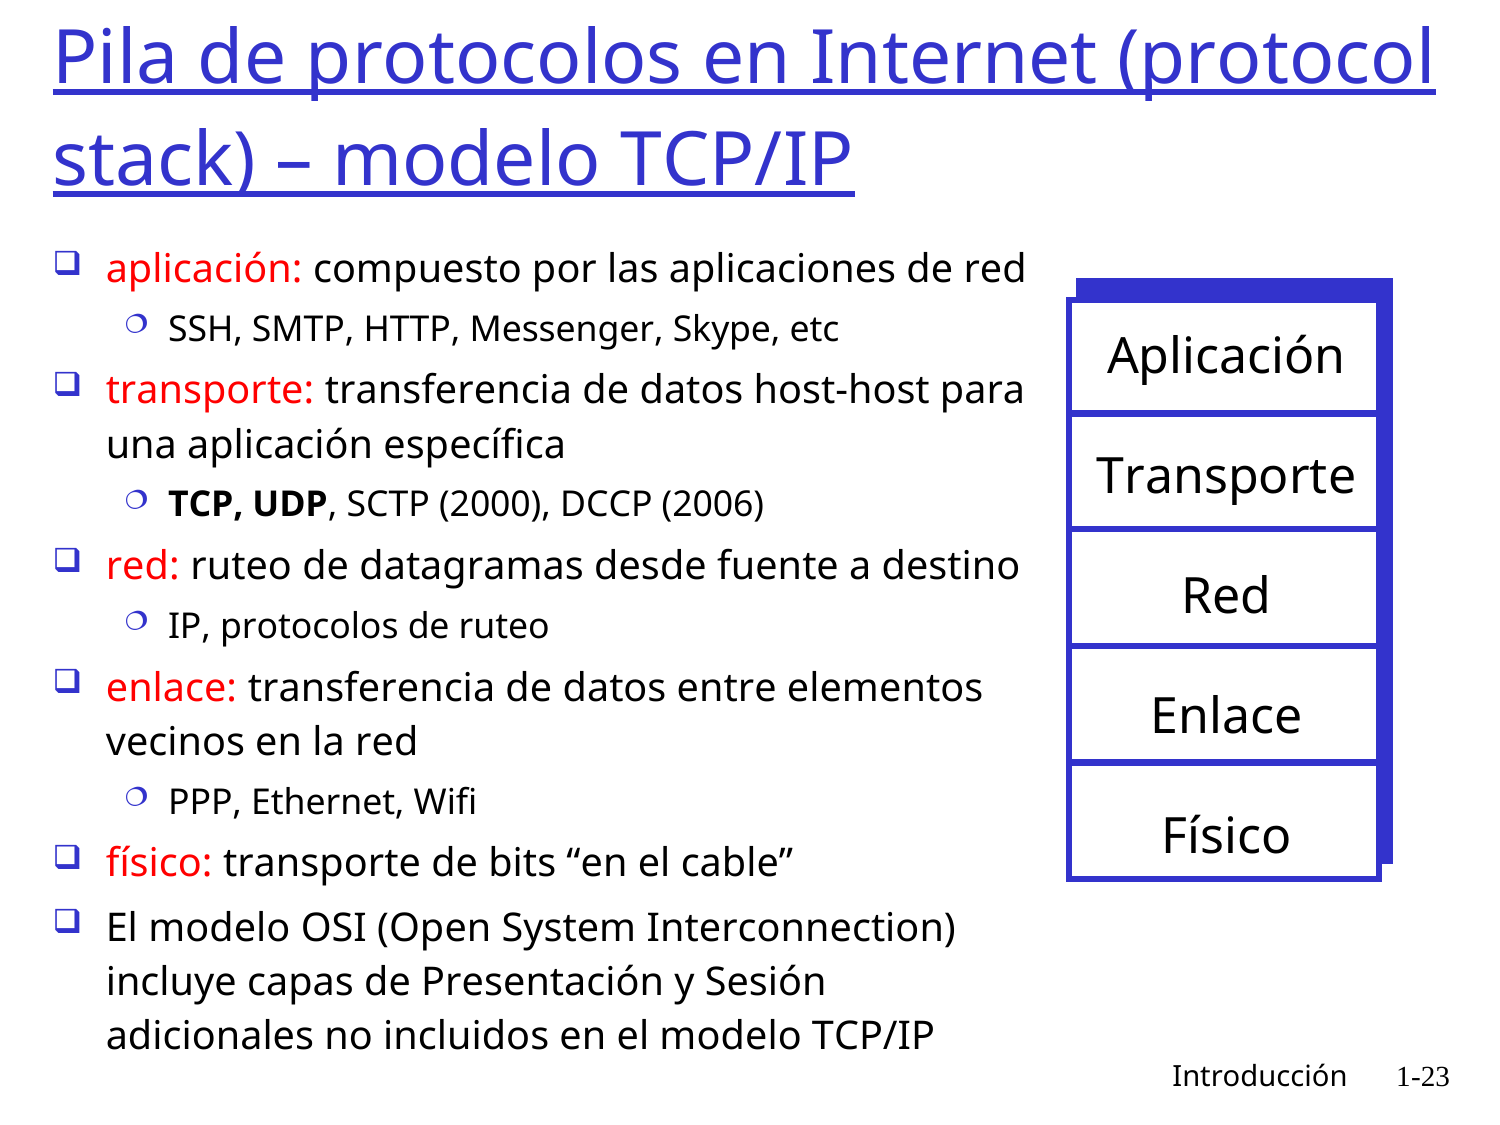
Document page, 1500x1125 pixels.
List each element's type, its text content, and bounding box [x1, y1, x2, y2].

text_box [1068, 649, 1082, 759]
text_box Introducción [887, 1050, 1362, 1125]
text_box [1068, 532, 1082, 643]
text_box Aplicación Transporte Red Enlace Físico [1082, 649, 1372, 759]
list aplicación: compuesto por las aplicaciones de red SSH, SMTP, HTTP, Messenger, Skype, etc transporte: transferencia de datos host-host para una aplicación específica TCP, UDP, SCTP (2000), DCCP (2006) red: ruteo de datagramas desde fuente a destino IP, protocolos de ruteo enlace: transferencia de datos entre elementos vecinos en la red PPP, Ethernet, Wifi físico: transporte de bits “en el cable” El modelo OSI (Open System Interconnection) incluye capas de Presentación y Sesión adicionales no incluidos en el modelo TCP/IP [37, 232, 1051, 1088]
text_box [1068, 281, 1390, 880]
text_box Aplicación Transporte Red Enlace Físico [1082, 315, 1372, 410]
text_box Aplicación Transporte Red Enlace Físico [1082, 417, 1372, 526]
text_box [1068, 417, 1082, 526]
text_box Aplicación Transporte Red Enlace Físico [1082, 532, 1372, 643]
text_box Aplicación Transporte Red Enlace Físico [1082, 766, 1372, 872]
title Pila de protocolos en Internet (protocol stack) – modelo TCP/IP [37, 10, 1463, 201]
text_box 1-<number> [1362, 1050, 1466, 1125]
